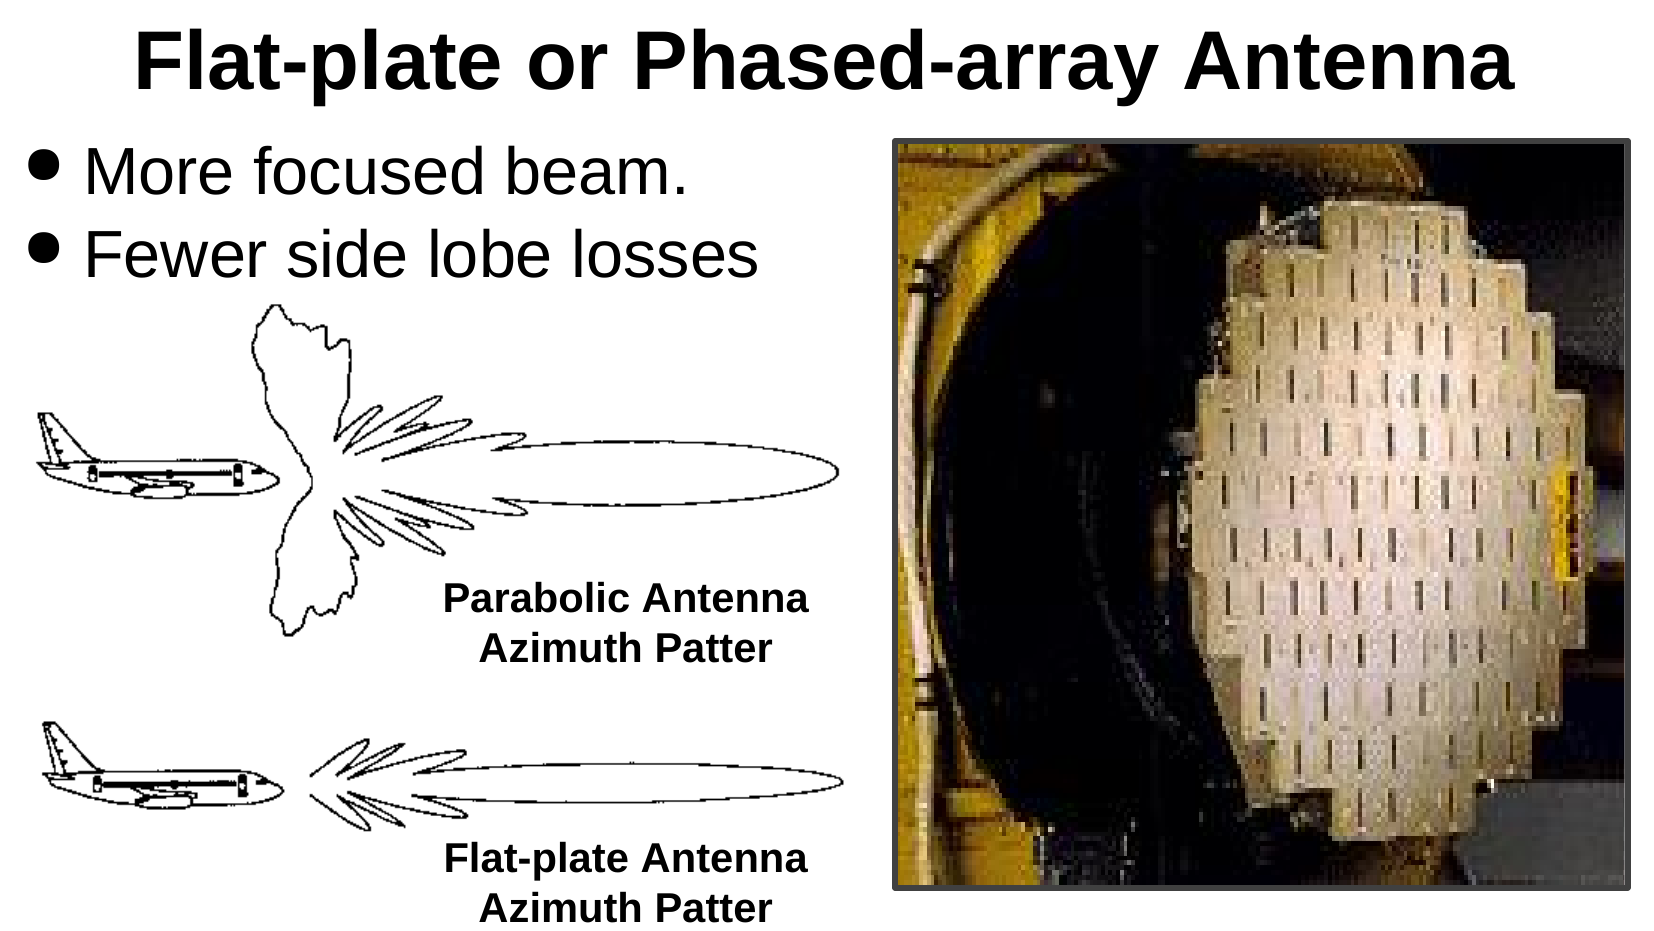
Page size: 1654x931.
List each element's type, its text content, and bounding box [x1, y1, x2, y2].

title Parabolic Antenna Azimuth Patter [400, 570, 851, 672]
picture [11, 287, 851, 889]
title Flat-plate Antenna Azimuth Patter [400, 830, 851, 931]
title Flat-plate or Phased-array Antenna [0, 5, 1654, 107]
text_box More focused beam. Fewer side lobe losses [0, 120, 826, 299]
picture [897, 144, 1625, 885]
